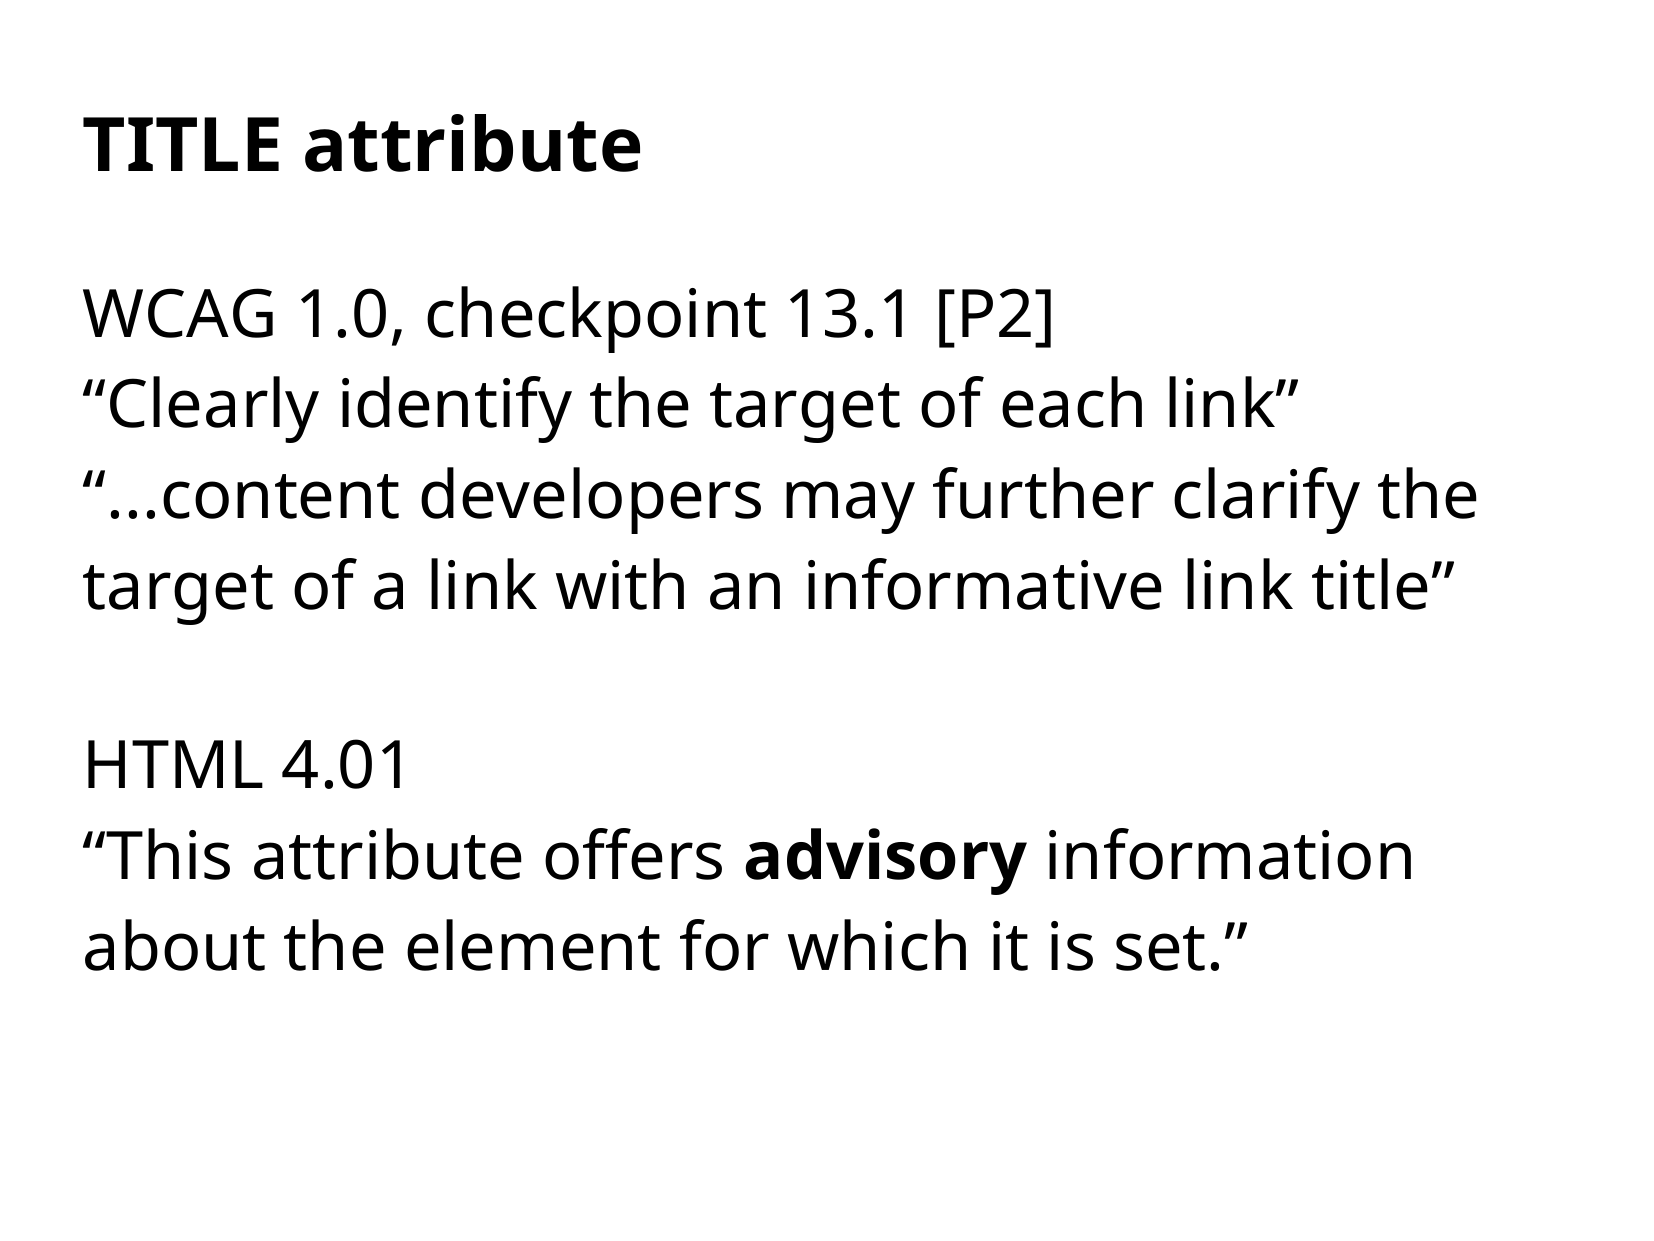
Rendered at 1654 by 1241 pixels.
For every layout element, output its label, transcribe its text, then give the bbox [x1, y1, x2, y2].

list WCAG 1.0, checkpoint 13.1 [P2] “Clearly identify the target of each link” “...content developers may further clarify the target of a link with an informative link title” HTML 4.01 “This attribute offers advisory information about the element for which it is set.” [82, 265, 1571, 1137]
title TITLE attribute [82, 86, 1571, 200]
